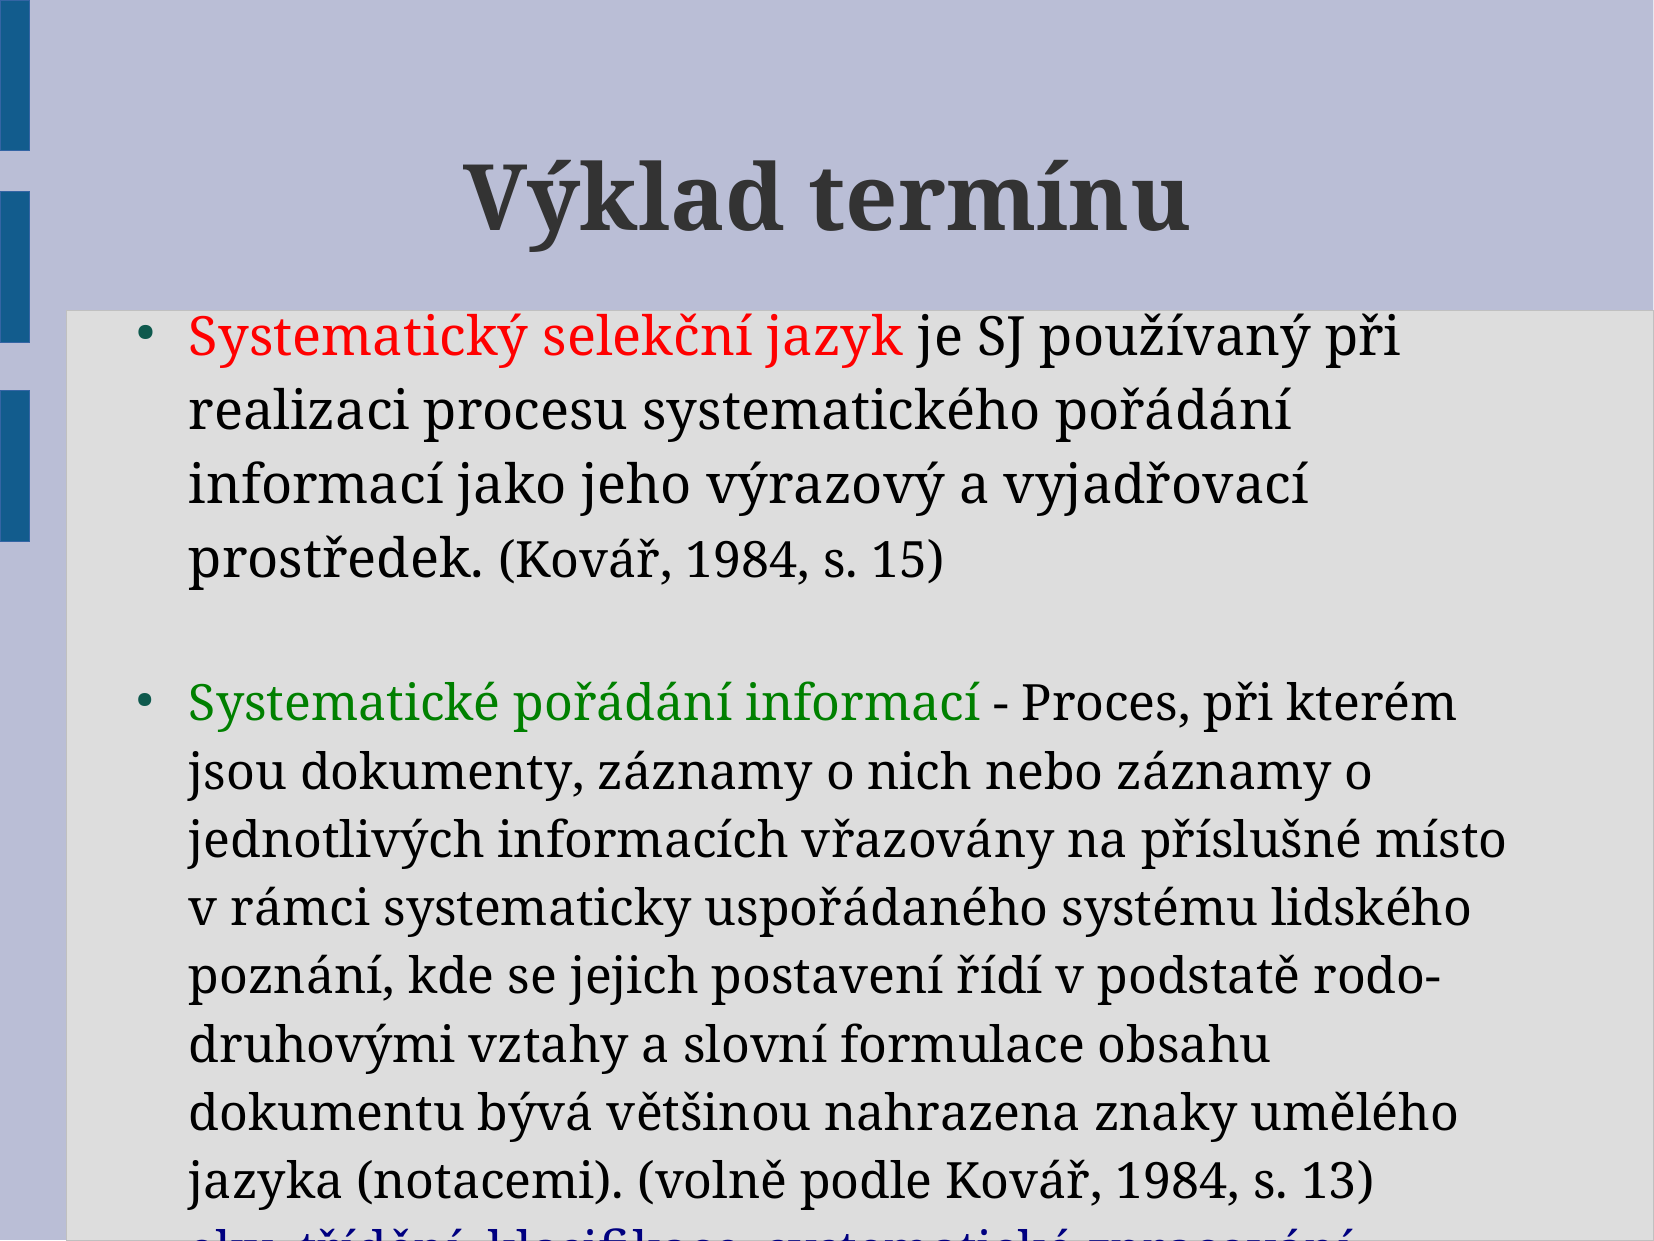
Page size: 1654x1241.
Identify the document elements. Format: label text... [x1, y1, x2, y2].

list Systematický selekční jazyk je SJ používaný při realizaci procesu systematického pořádání informací jako jeho výrazový a vyjadřovací prostředek. (Kovář, 1984, s. 15) Systematické pořádání informací - Proces, při kterém jsou dokumenty, záznamy o nich nebo záznamy o jednotlivých informacích vřazovány na příslušné místo v rámci systematicky uspořádaného systému lidského poznání, kde se jejich postavení řídí v podstatě rodo-druhovými vztahy a slovní formulace obsahu dokumentu bývá většinou nahrazena znaky umělého jazyka (notacemi). (volně podle Kovář, 1984, s. 13) ekv. třídění, klasifikace, systematické zpracování, systematická katalogizace příklad MDT http://www.udcc.org/udcsummary/php/index.php?lang=cs&pr=Y [118, 297, 1531, 1241]
title Výklad termínu [121, 98, 1534, 291]
